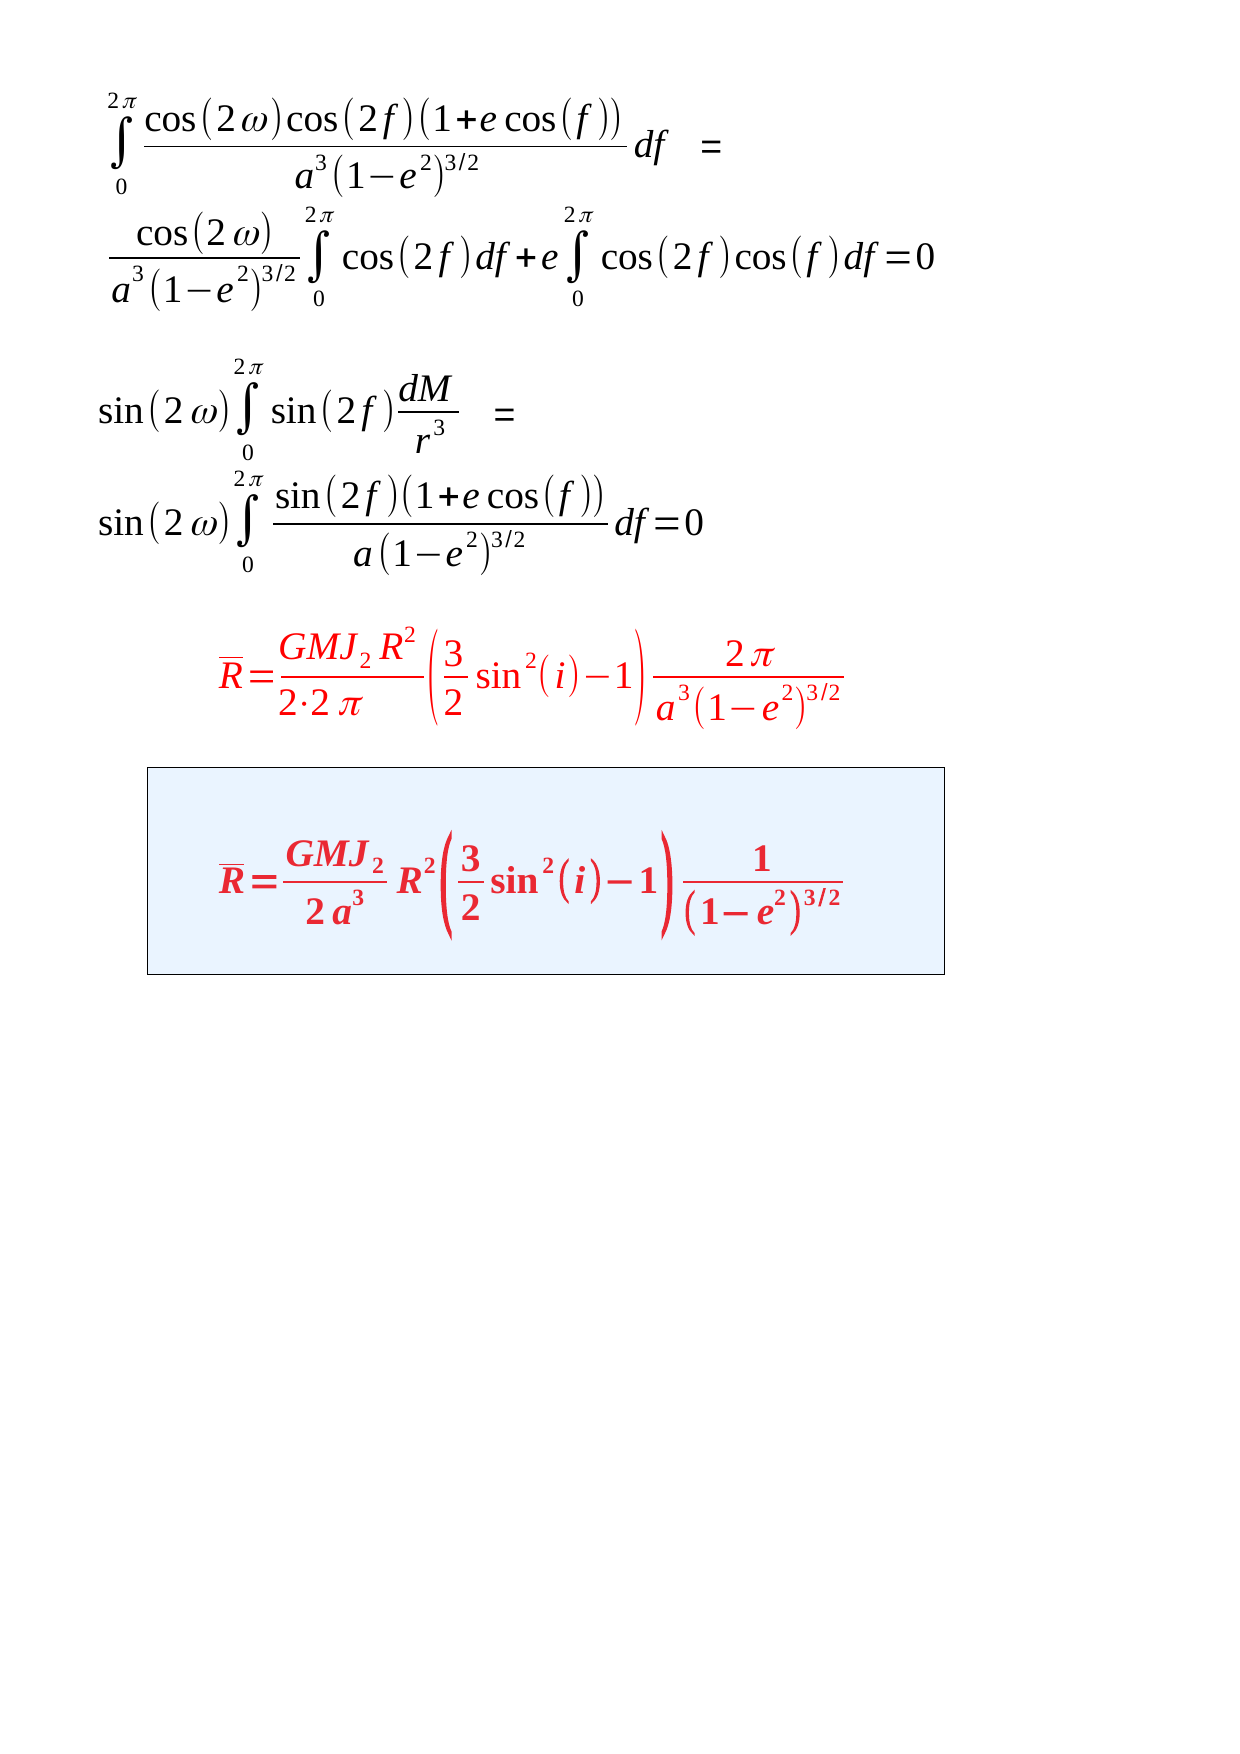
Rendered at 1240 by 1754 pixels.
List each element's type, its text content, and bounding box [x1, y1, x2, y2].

chart [87, 354, 716, 578]
text_box = [478, 386, 538, 443]
text_box [147, 767, 945, 975]
chart [95, 88, 945, 314]
text_box = [685, 118, 745, 175]
chart [206, 620, 855, 767]
